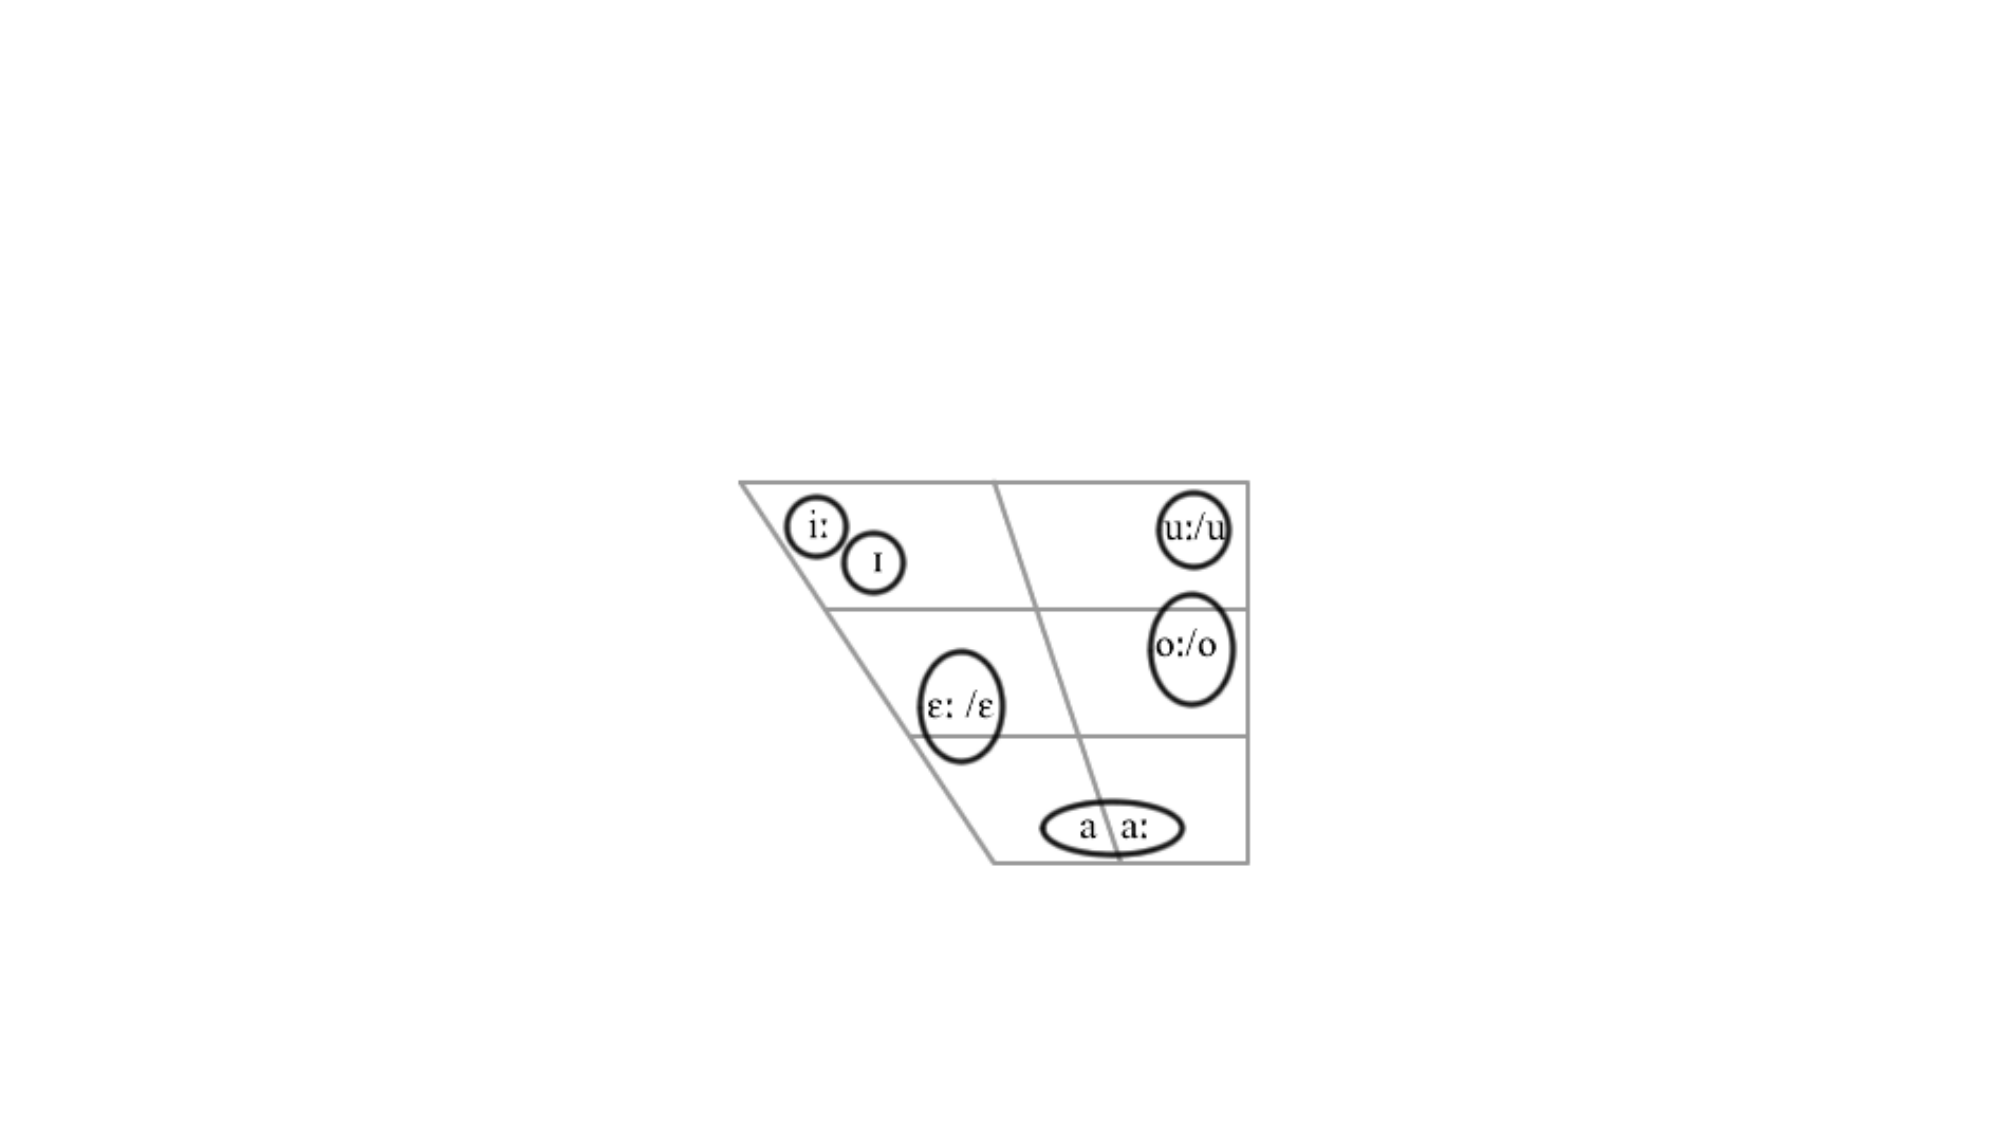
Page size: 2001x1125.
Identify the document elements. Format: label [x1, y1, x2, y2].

picture [703, 428, 1297, 885]
